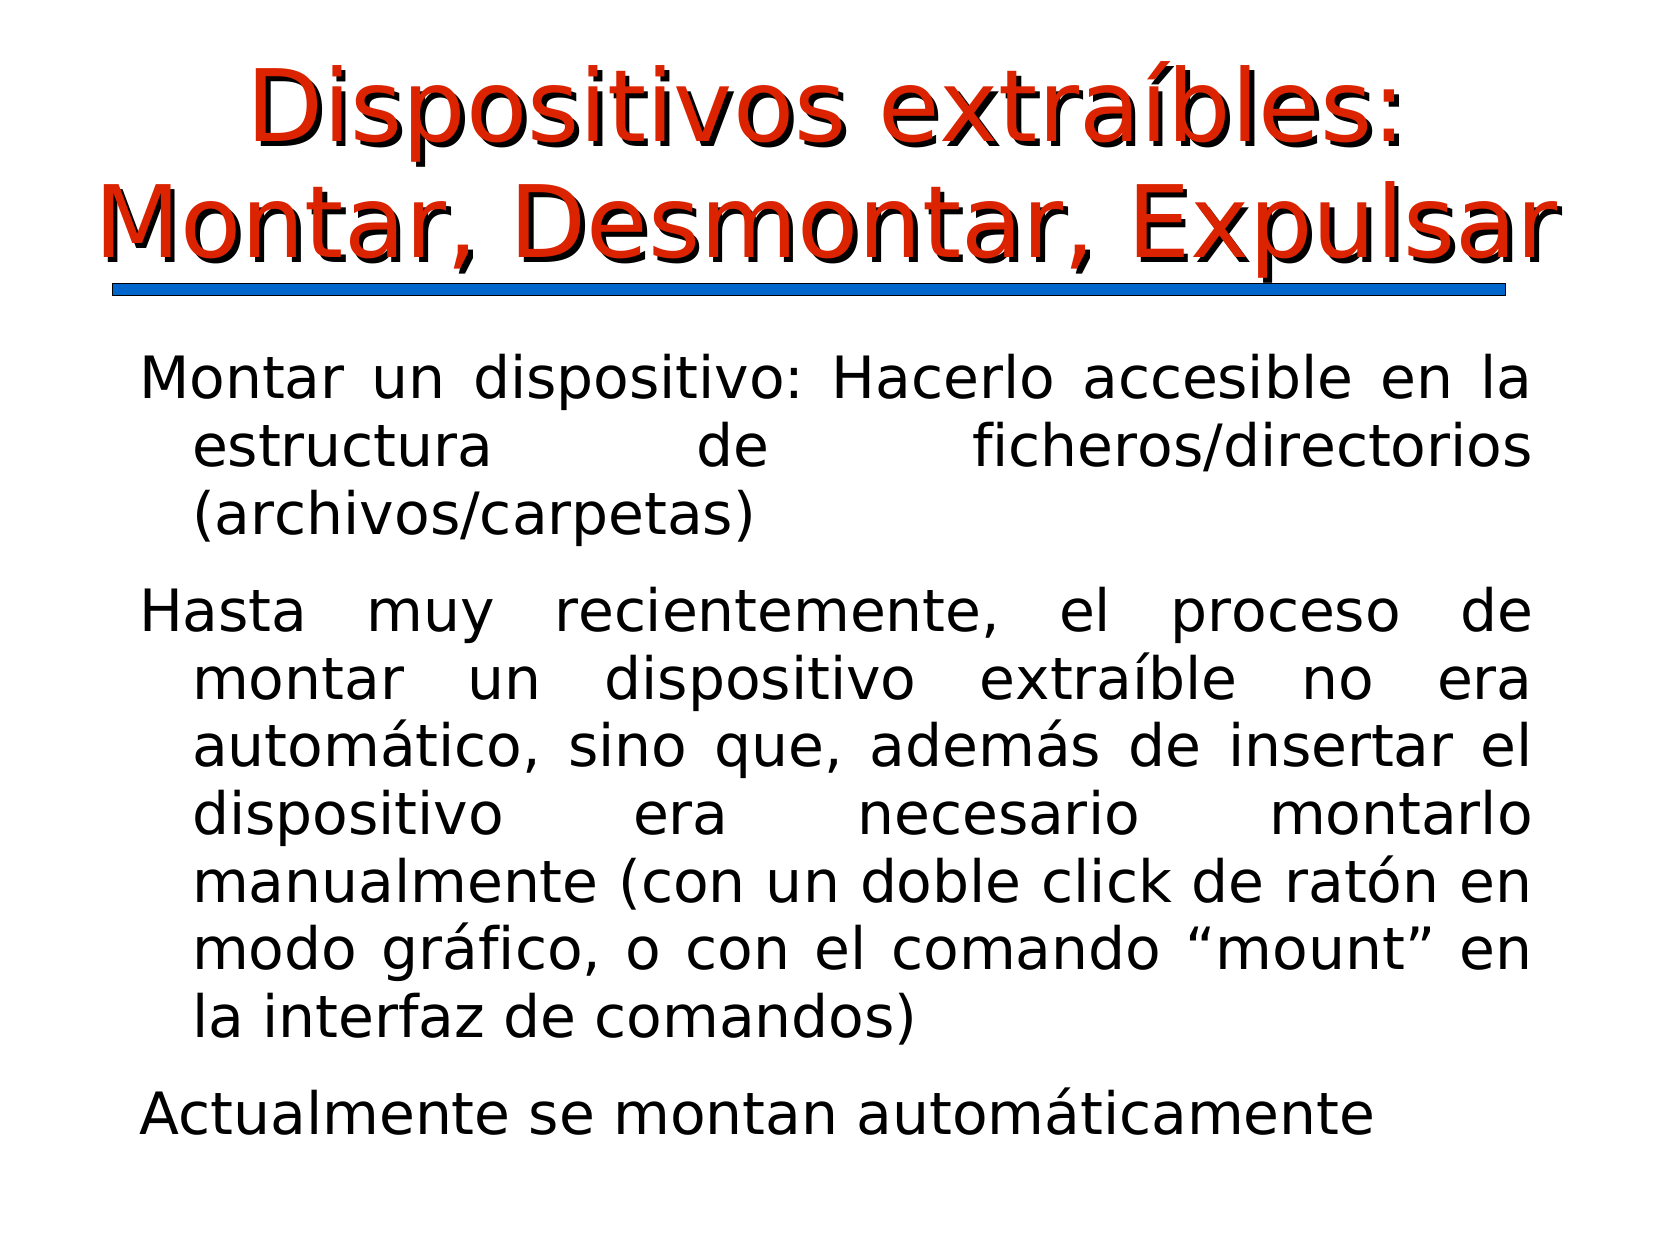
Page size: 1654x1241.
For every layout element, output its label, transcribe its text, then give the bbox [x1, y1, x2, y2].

title Dispositivos extraíbles: Montar, Desmontar, Expulsar [59, 48, 1595, 282]
list Montar un dispositivo: Hacerlo accesible en la estructura de ficheros/directorios (archivos/carpetas) Hasta muy recientemente, el proceso de montar un dispositivo extraíble no era automático, sino que, además de insertar el dispositivo era necesario montarlo manualmente (con un doble click de ratón en modo gráfico, o con el comando “mount” en la interfaz de comandos) Actualmente se montan automáticamente [121, 344, 1534, 1149]
